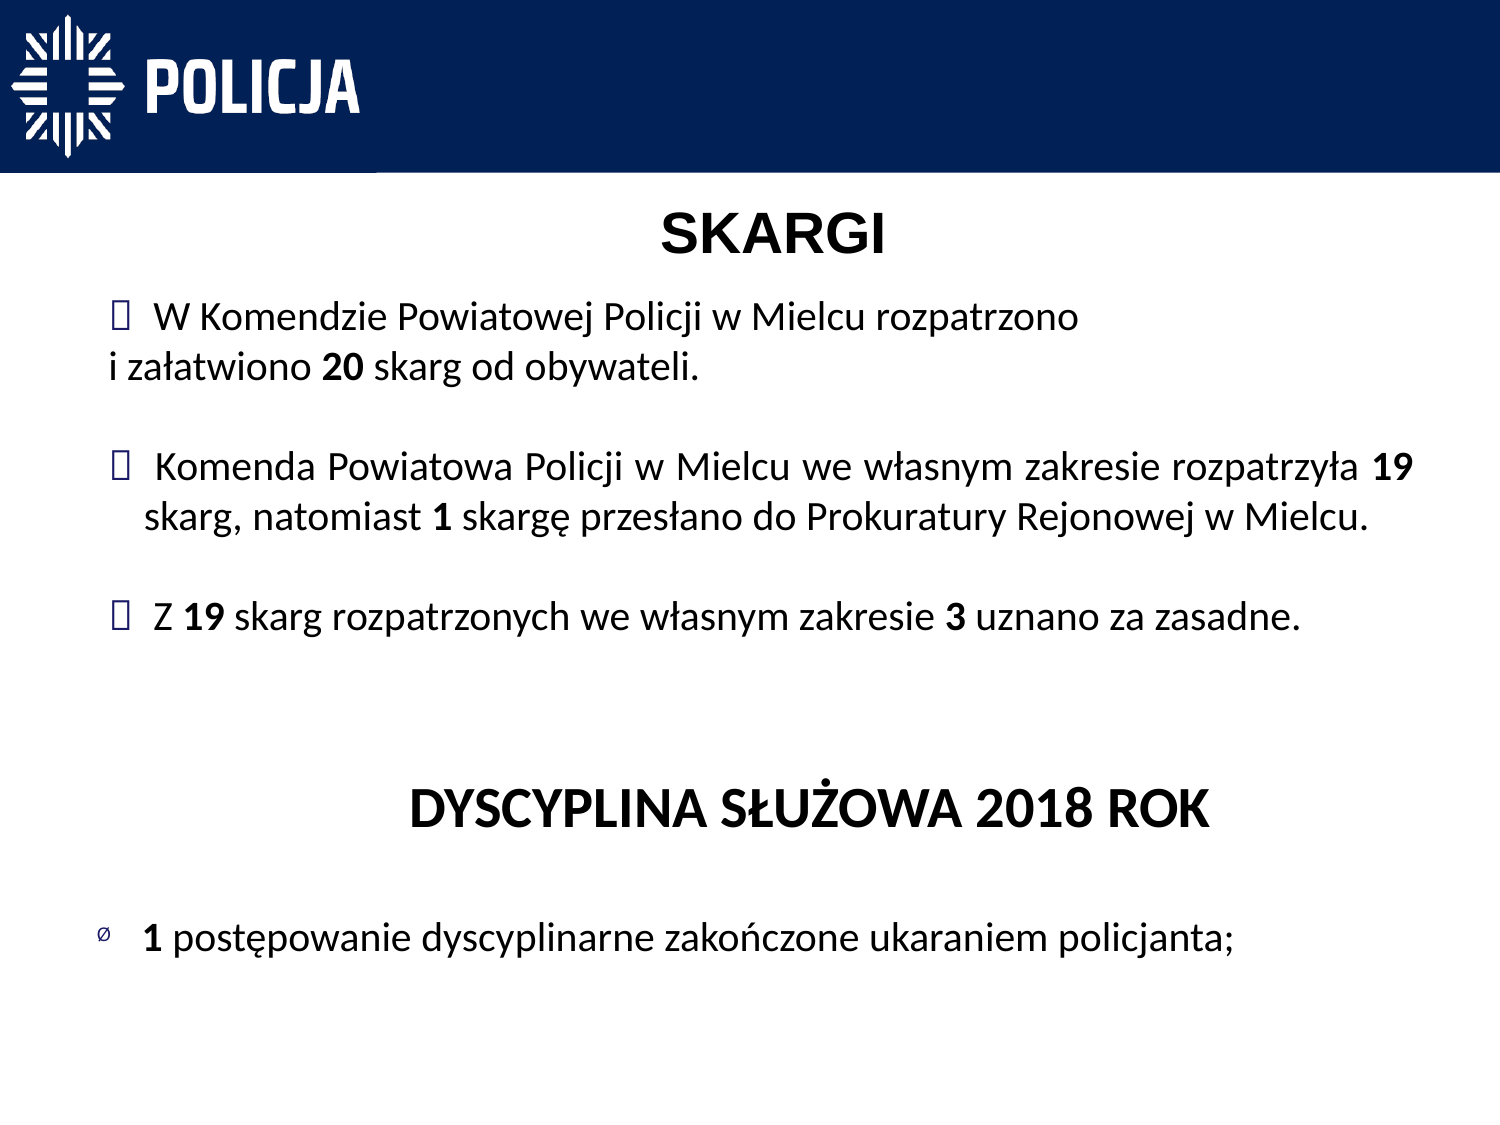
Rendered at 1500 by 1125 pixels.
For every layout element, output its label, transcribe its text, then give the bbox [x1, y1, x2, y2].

text_box [360, 0, 1500, 173]
text_box W Komendzie Powiatowej Policji w Mielcu rozpatrzono i załatwiono 20 skarg od obywateli. Komenda Powiatowa Policji w Mielcu we własnym zakresie rozpatrzyła 19 skarg, natomiast 1 skargę przesłano do Prokuratury Rejonowej w Mielcu. Z 19 skarg rozpatrzonych we własnym zakresie 3 uznano za zasadne. [93, 281, 1429, 647]
text_box 1 postępowanie dyscyplinarne zakończone ukaraniem policjanta; [81, 902, 1465, 968]
text_box DYSCYPLINA SŁUŻOWA 2018 ROK [394, 761, 1226, 847]
picture [0, 0, 360, 173]
text_box SKARGI [47, 187, 1500, 273]
